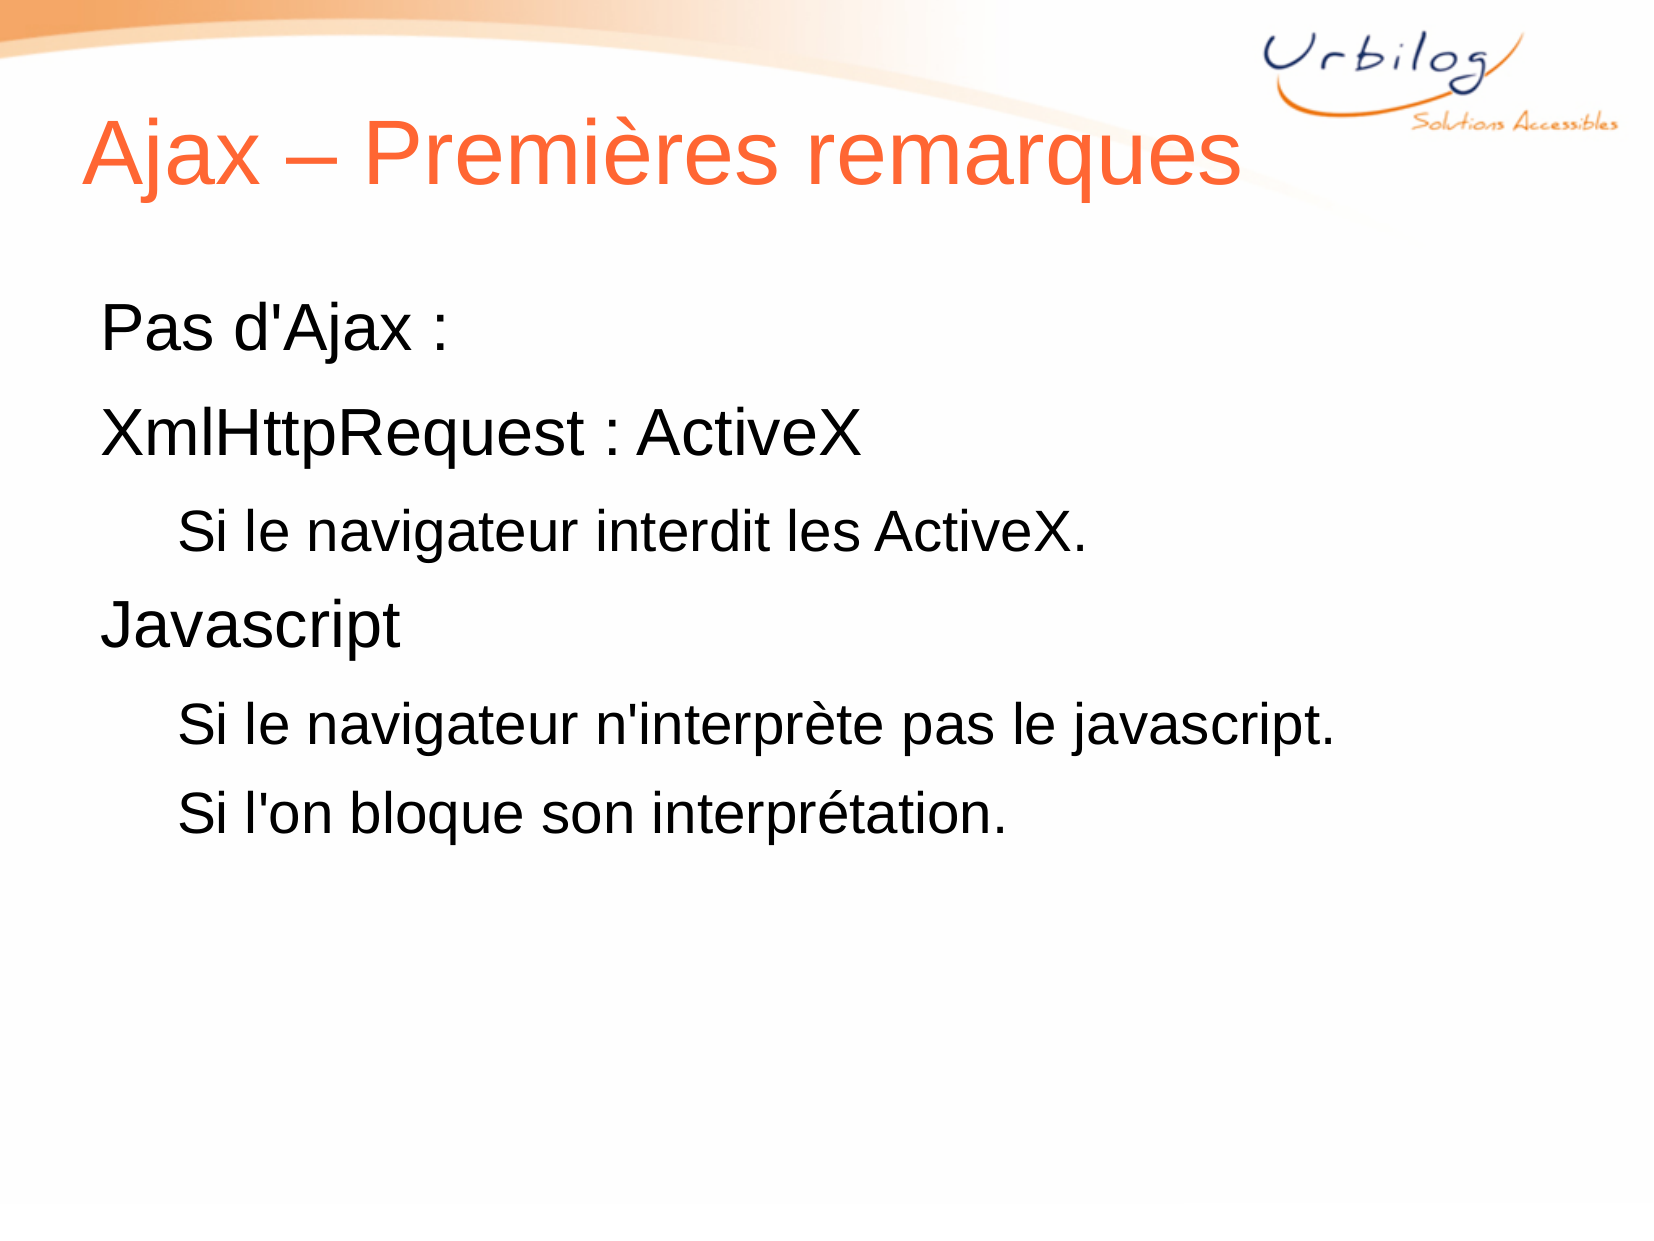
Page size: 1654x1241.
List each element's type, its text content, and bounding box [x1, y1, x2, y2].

title Ajax – Premières remarques [82, 49, 1571, 257]
picture [0, 0, 1654, 1241]
list Pas d'Ajax : XmlHttpRequest : ActiveX Si le navigateur interdit les ActiveX. Javascript Si le navigateur n'interprète pas le javascript. Si l'on bloque son interprétation. [82, 290, 1571, 1094]
